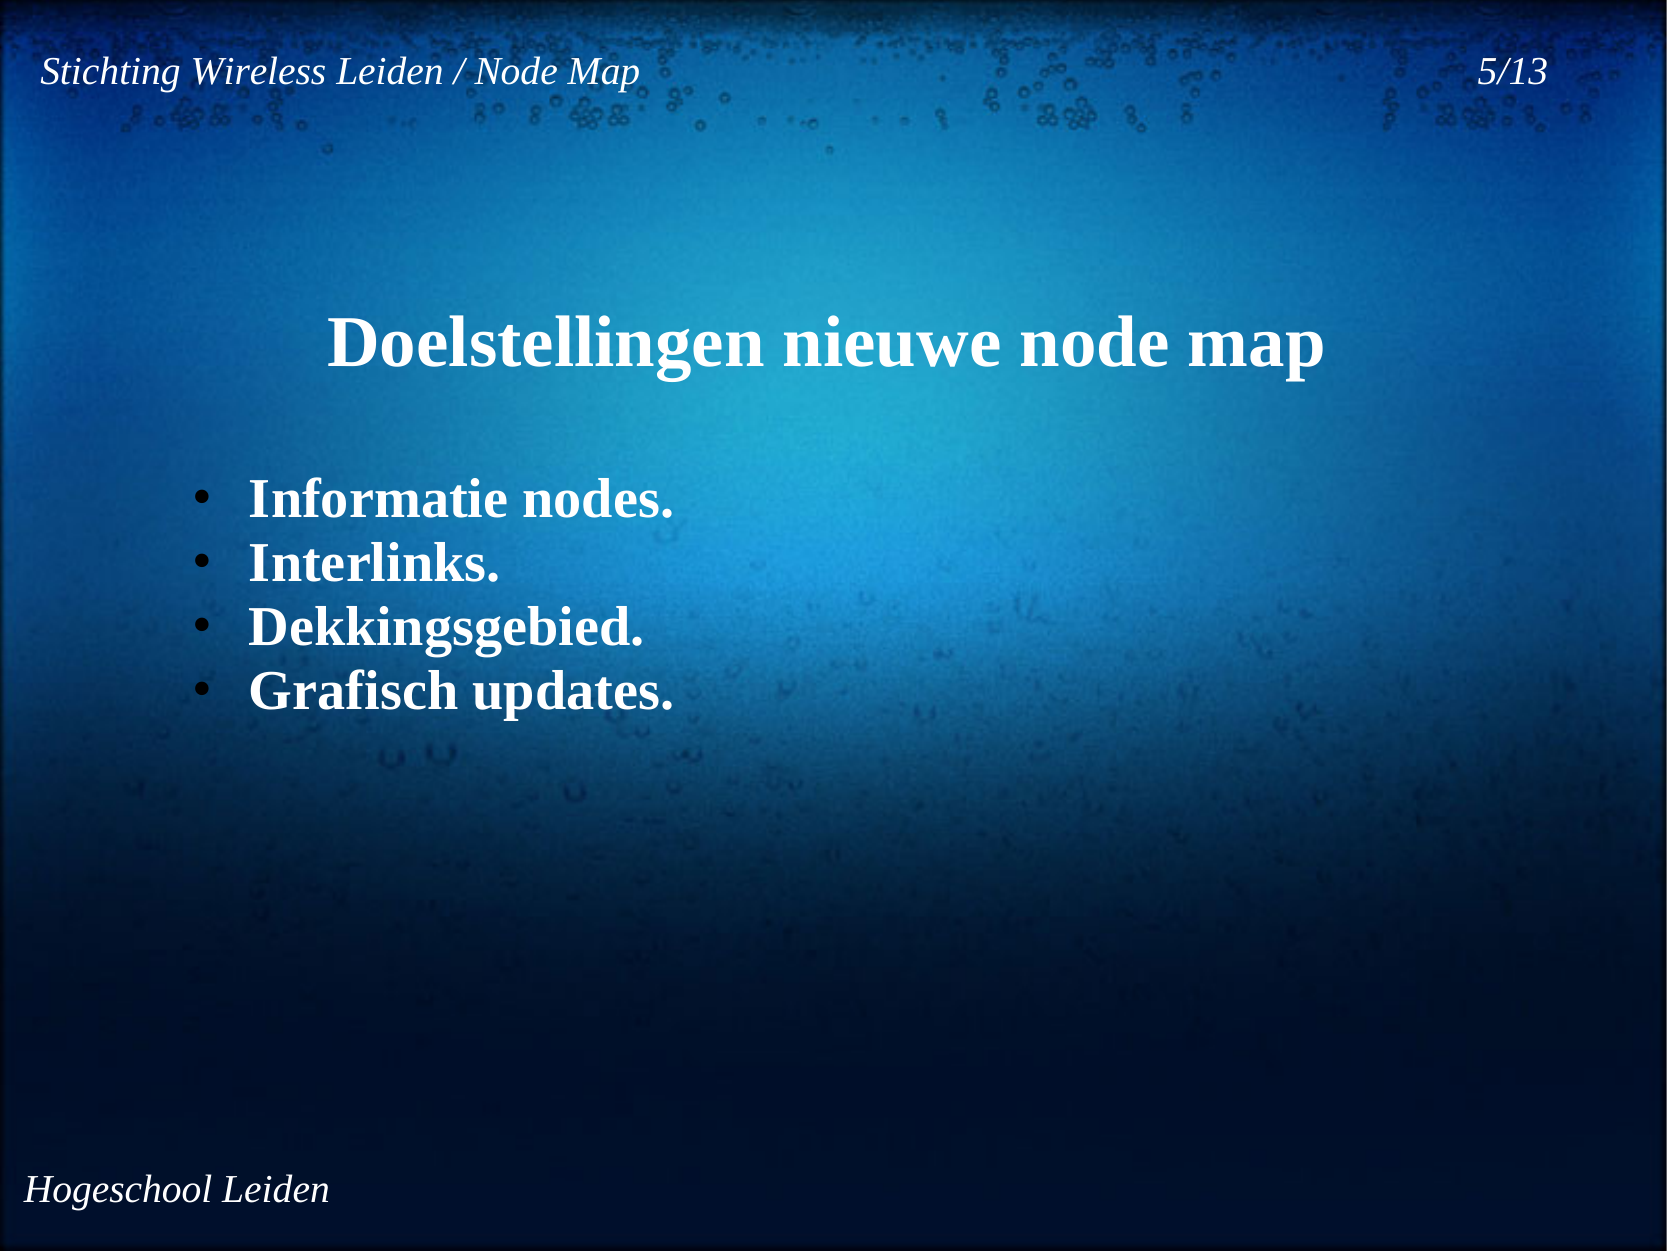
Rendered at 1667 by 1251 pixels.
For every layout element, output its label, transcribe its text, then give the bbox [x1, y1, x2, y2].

title Stichting Wireless Leiden / Node Map 5/13 [40, 48, 1629, 96]
picture [0, 0, 1667, 1251]
text_box Hogeschool Leiden [23, 1166, 1612, 1212]
list Doelstellingen nieuwe node map Informatie nodes. Interlinks. Dekkingsgebied. Grafisch updates. [173, 300, 1480, 857]
